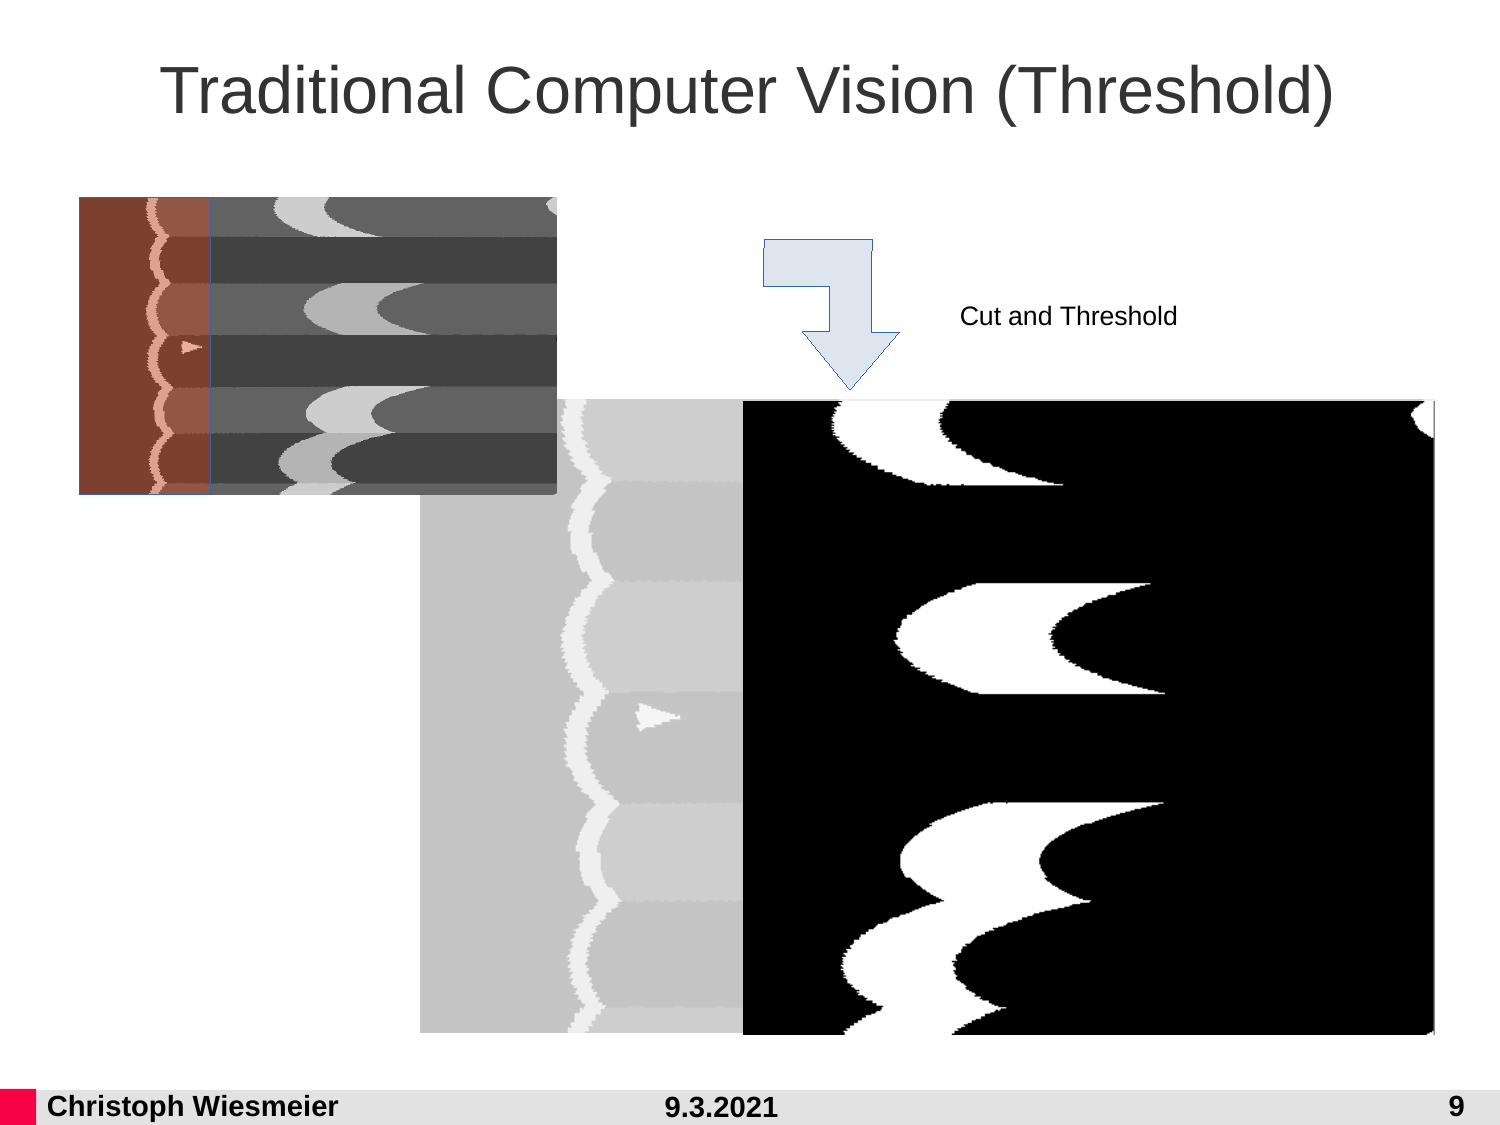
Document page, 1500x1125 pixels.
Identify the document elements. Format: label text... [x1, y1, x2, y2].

picture [79, 197, 1435, 1035]
text_box Cut and Threshold [945, 229, 1500, 370]
text_box [79, 197, 211, 495]
text_box [763, 239, 900, 390]
title Traditional Computer Vision (Threshold) [79, 25, 1417, 149]
